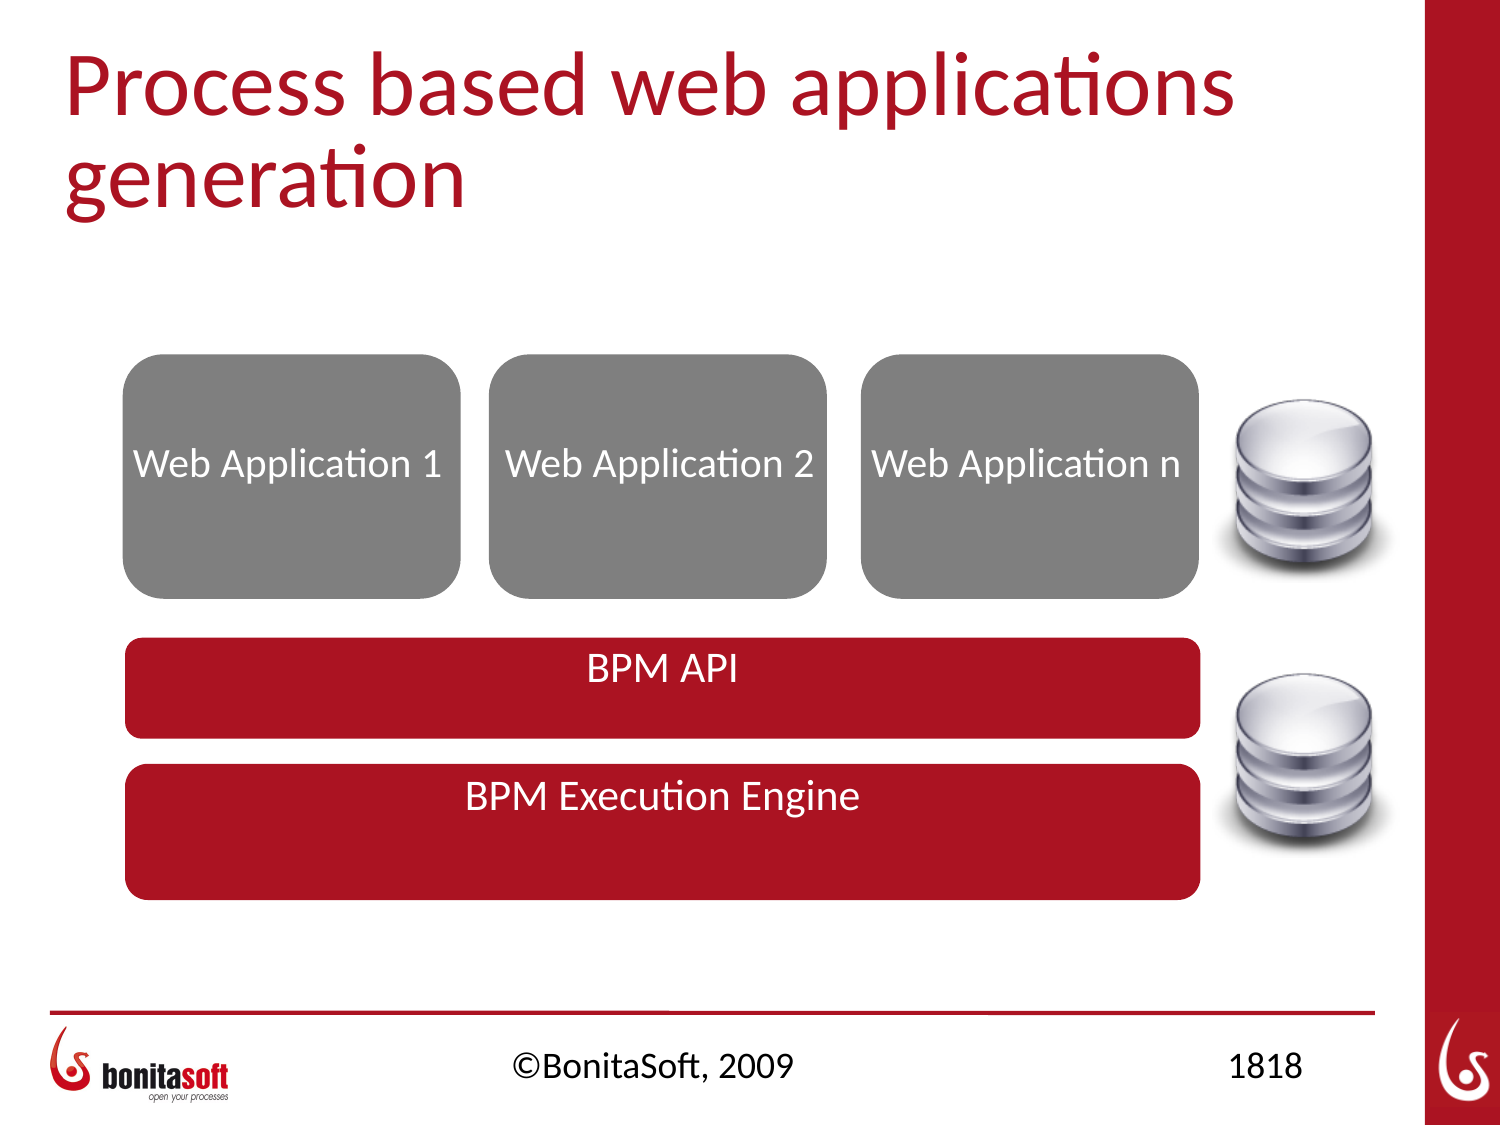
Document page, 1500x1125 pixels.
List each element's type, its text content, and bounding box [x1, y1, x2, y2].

title Process based web applications generation [50, 45, 1375, 233]
picture [1212, 669, 1400, 858]
footer ©BonitaSoft, 2009 [487, 1042, 1175, 1103]
picture [1212, 395, 1400, 583]
text_box Web Application 2 [490, 438, 845, 490]
text_box [122, 490, 461, 599]
text_box [860, 354, 1199, 438]
text_box Web Application 1 [118, 438, 473, 490]
text_box Web Application n [856, 438, 1211, 490]
picture [50, 1026, 228, 1103]
slide_number <numéro><numéro> [1212, 1042, 1375, 1103]
text_box [122, 354, 461, 438]
text_box [860, 490, 1199, 599]
text_box BPM Execution Engine [125, 763, 1201, 901]
text_box BPM API [125, 637, 1201, 739]
picture [1430, 1012, 1500, 1107]
text_box [488, 354, 827, 599]
